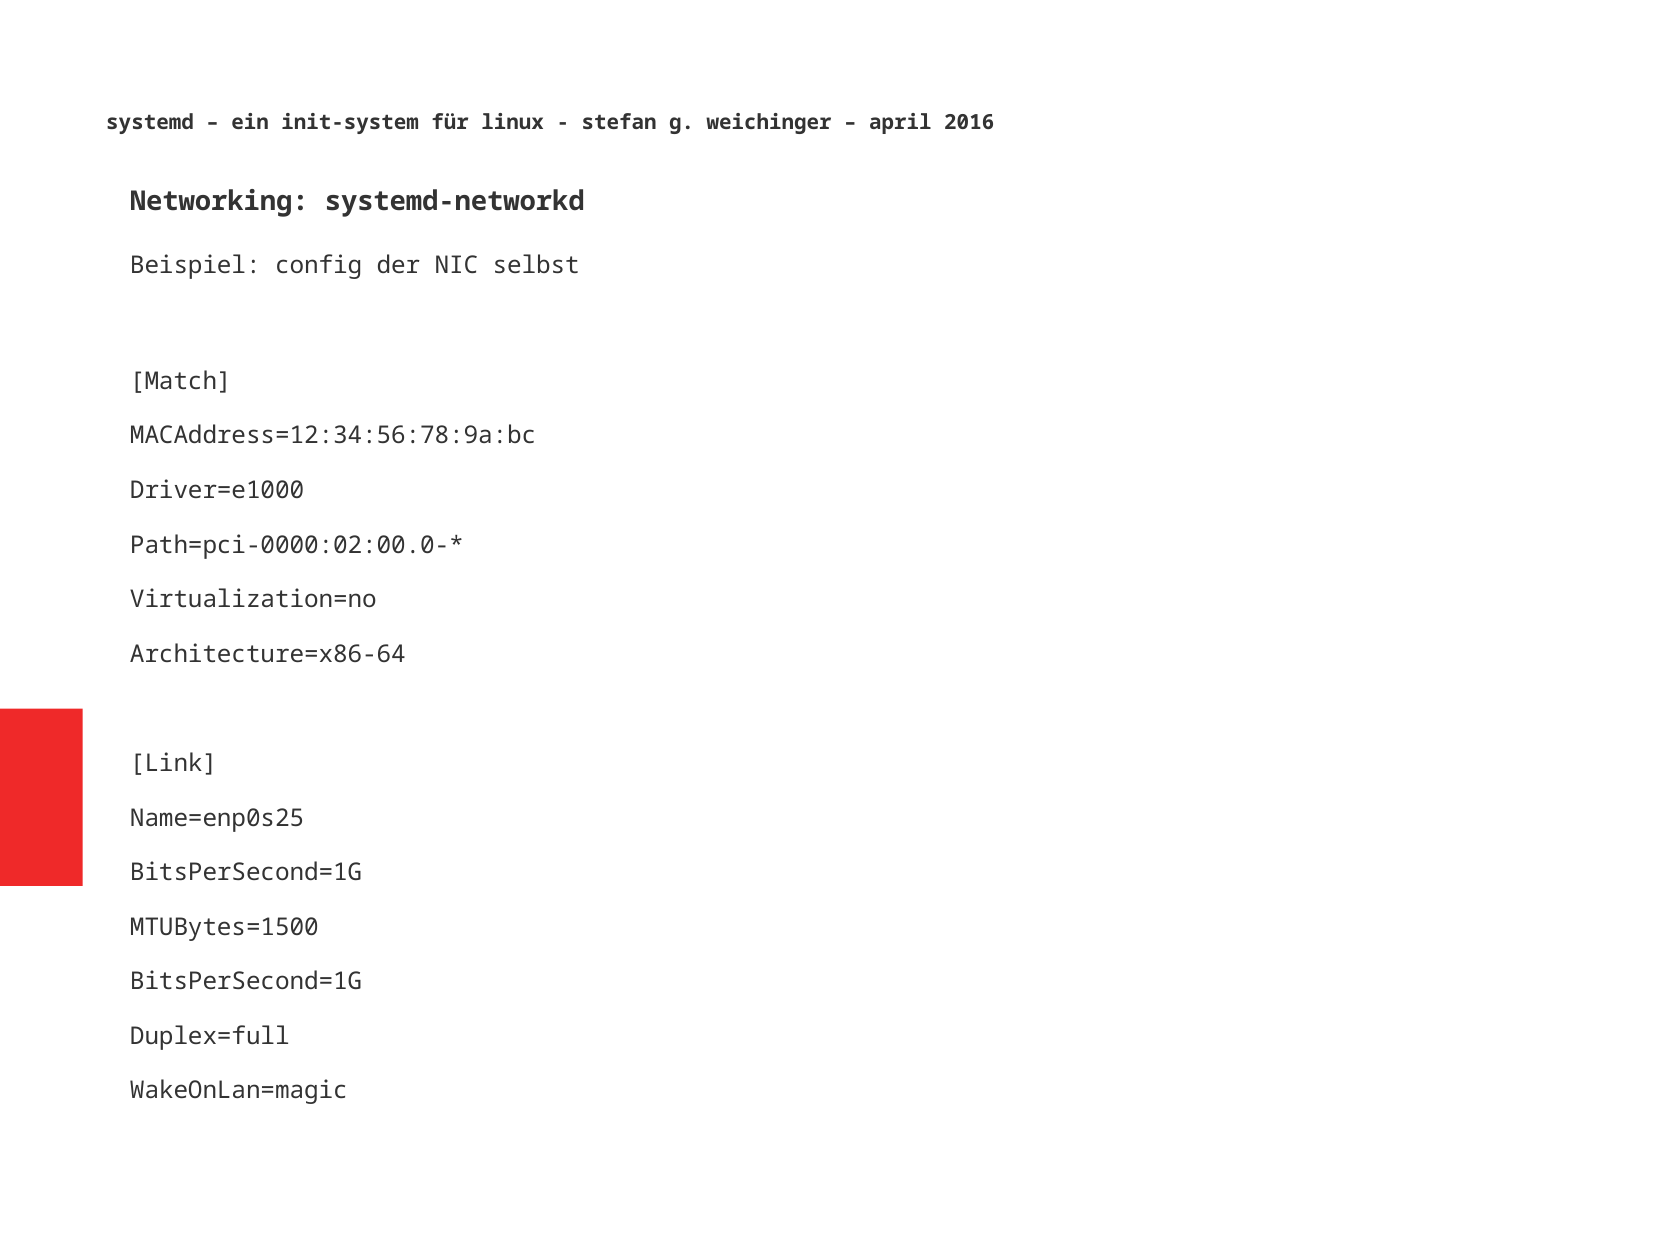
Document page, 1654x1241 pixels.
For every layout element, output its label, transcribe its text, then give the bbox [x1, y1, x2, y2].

list Networking: systemd-networkd Beispiel: config der NIC selbst [Match] MACAddress=12:34:56:78:9a:bc Driver=e1000 Path=pci-0000:02:00.0-* Virtualization=no Architecture=x86-64 [Link] Name=enp0s25 BitsPerSecond=1G MTUBytes=1500 BitsPerSecond=1G Duplex=full WakeOnLan=magic [129, 181, 1536, 1111]
title systemd – ein init-system für linux - stefan g. weichinger – april 2016 [106, 59, 1512, 184]
